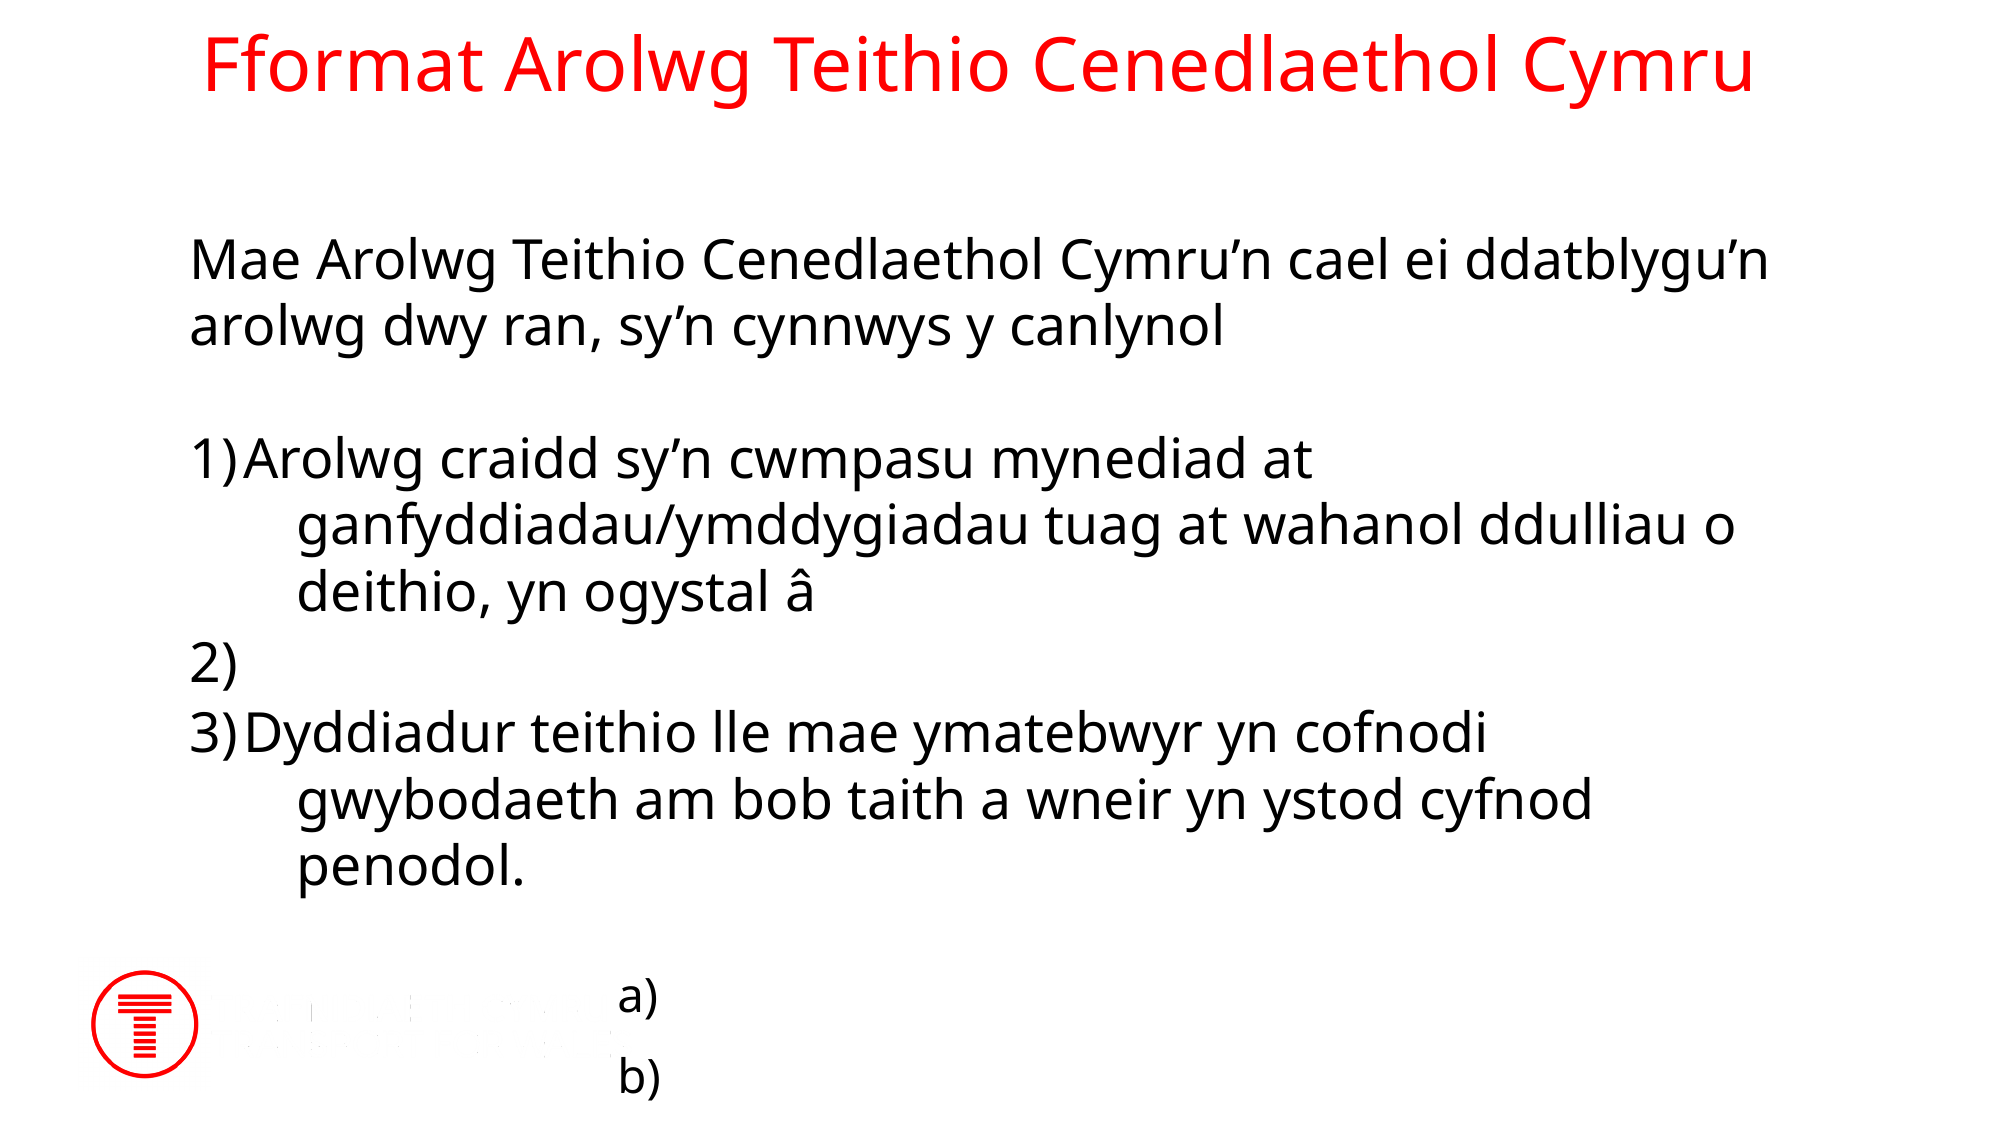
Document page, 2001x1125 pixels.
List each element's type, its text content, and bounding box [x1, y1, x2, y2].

text_box Fformat Arolwg Teithio Cenedlaethol Cymru [45, 25, 1916, 110]
list Mae Arolwg Teithio Cenedlaethol Cymru’n cael ei ddatblygu’n arolwg dwy ran, sy’n cynnwys y canlynol Arolwg craidd sy’n cwmpasu mynediad at ganfyddiadau/ymddygiadau tuag at wahanol ddulliau o deithio, yn ogystal â Dyddiadur teithio lle mae ymatebwyr yn cofnodi gwybodaeth am bob taith a wneir yn ystod cyfnod penodol. [174, 216, 1825, 909]
